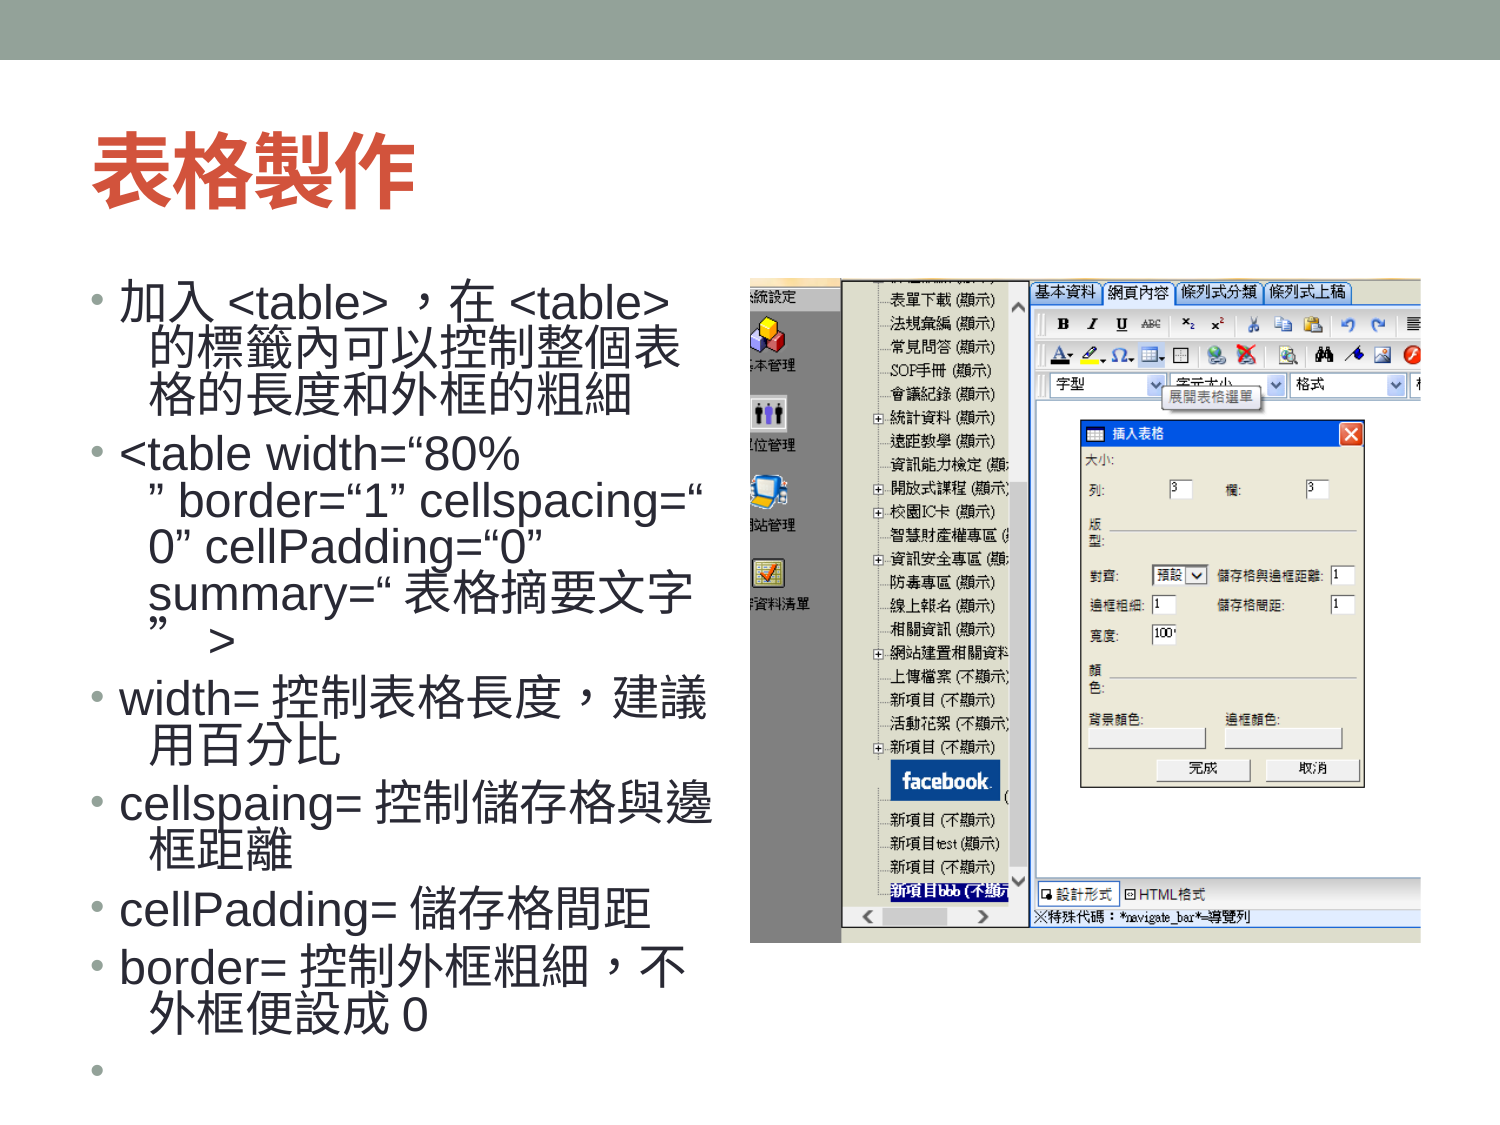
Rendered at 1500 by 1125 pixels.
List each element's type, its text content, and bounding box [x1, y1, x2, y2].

title 表格製作 [75, 87, 1426, 251]
picture [750, 278, 1421, 943]
list 加入<table>，在<table>的標籤內可以控制整個表格的長度和外框的粗細 <table width=“80% ” border=“1” cellspacing=“0” cellPadding=“0” summary=“表格摘要文字”> width=控制表格長度，建議用百分比 cellspaing=控制儲存格與邊框距離 cellPadding=儲存格間距 border=控制外框粗細，不外框便設成0 [75, 274, 738, 1049]
